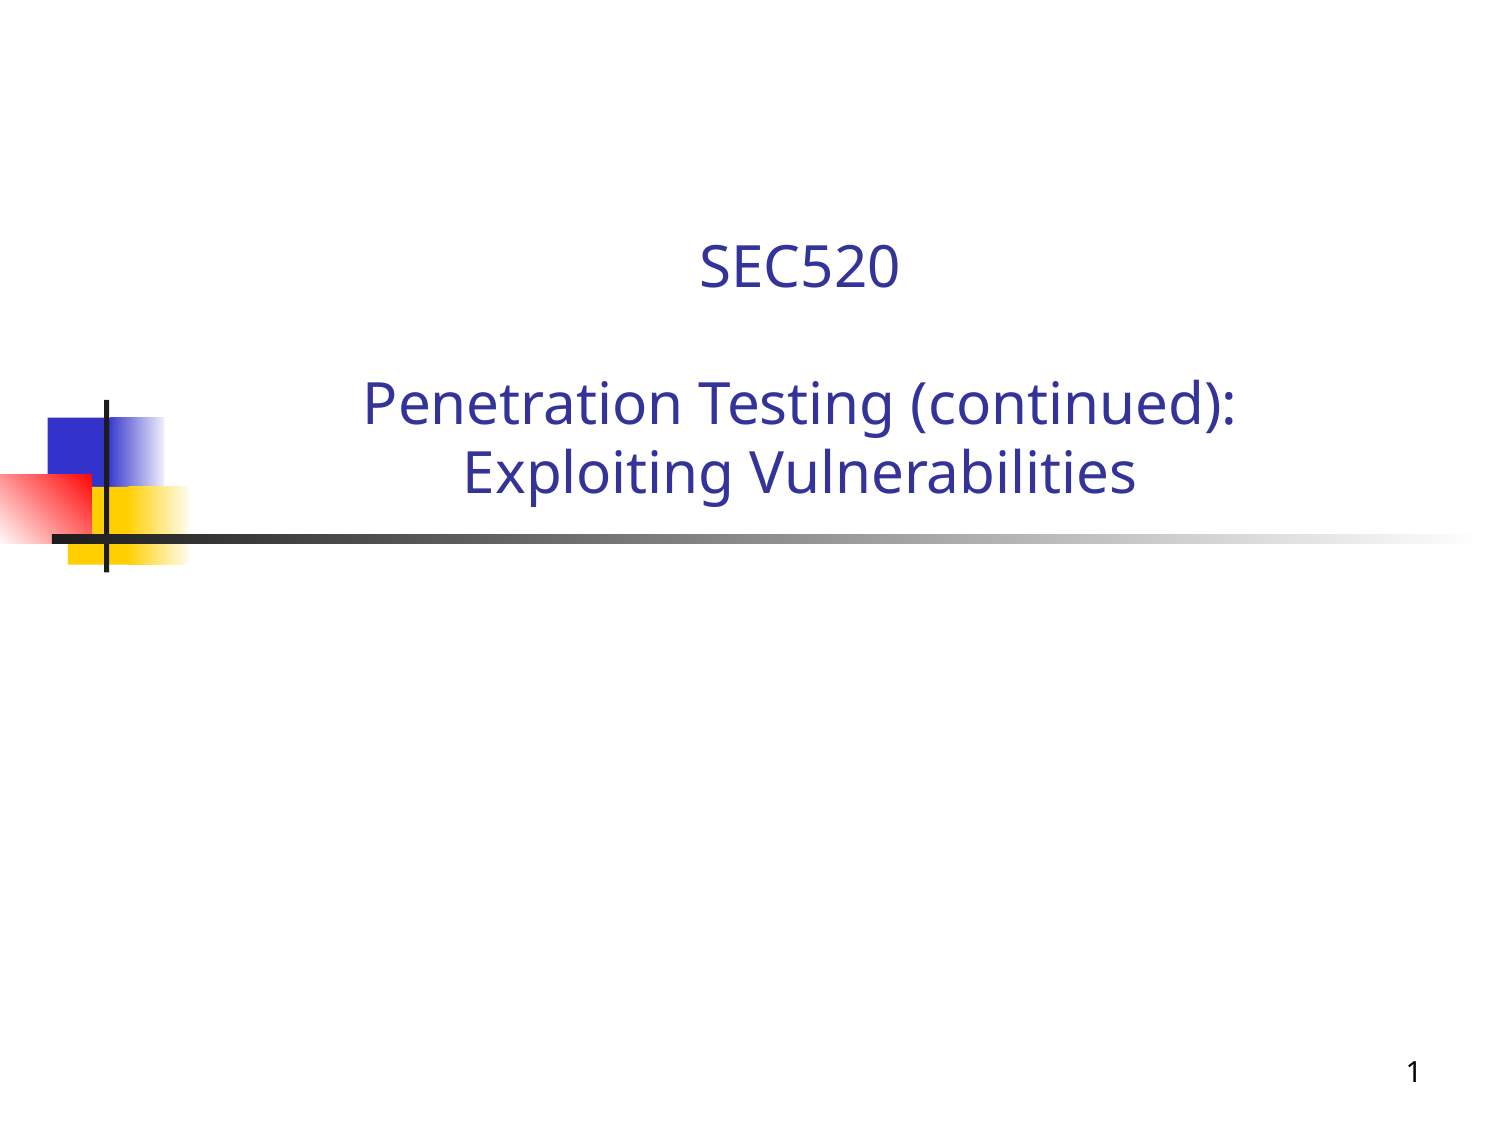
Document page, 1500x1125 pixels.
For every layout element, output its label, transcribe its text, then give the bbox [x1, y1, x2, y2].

title SEC520 Penetration Testing (continued): Exploiting Vulnerabilities [162, 223, 1438, 515]
